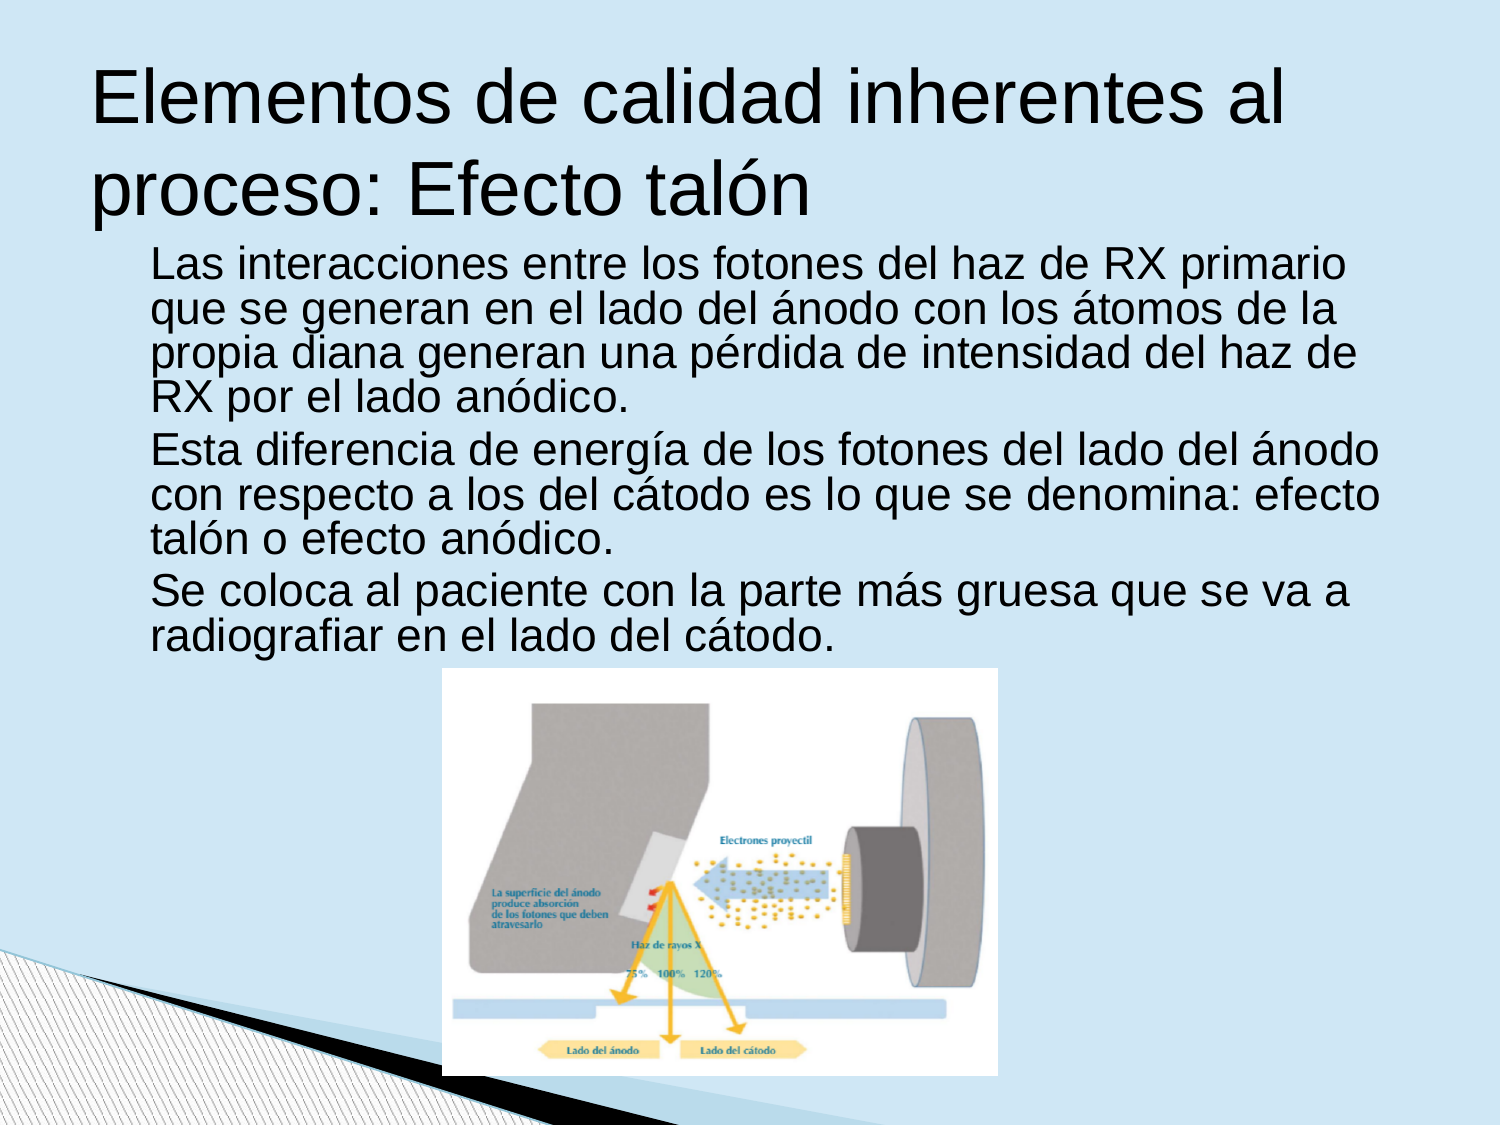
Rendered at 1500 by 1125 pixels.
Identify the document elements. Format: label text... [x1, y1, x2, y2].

picture [0, 952, 543, 1125]
list Las interacciones entre los fotones del haz de RX primario que se generan en el lado del ánodo con los átomos de la propia diana generan una pérdida de intensidad del haz de RX por el lado anódico. Esta diferencia de energía de los fotones del lado del ánodo con respecto a los del cátodo es lo que se denomina: efecto talón o efecto anódico. Se coloca al paciente con la parte más gruesa que se va a radiografiar en el lado del cátodo. [75, 236, 1412, 681]
picture [442, 668, 998, 1076]
title Elementos de calidad inherentes al proceso: Efecto talón [75, 44, 1425, 233]
